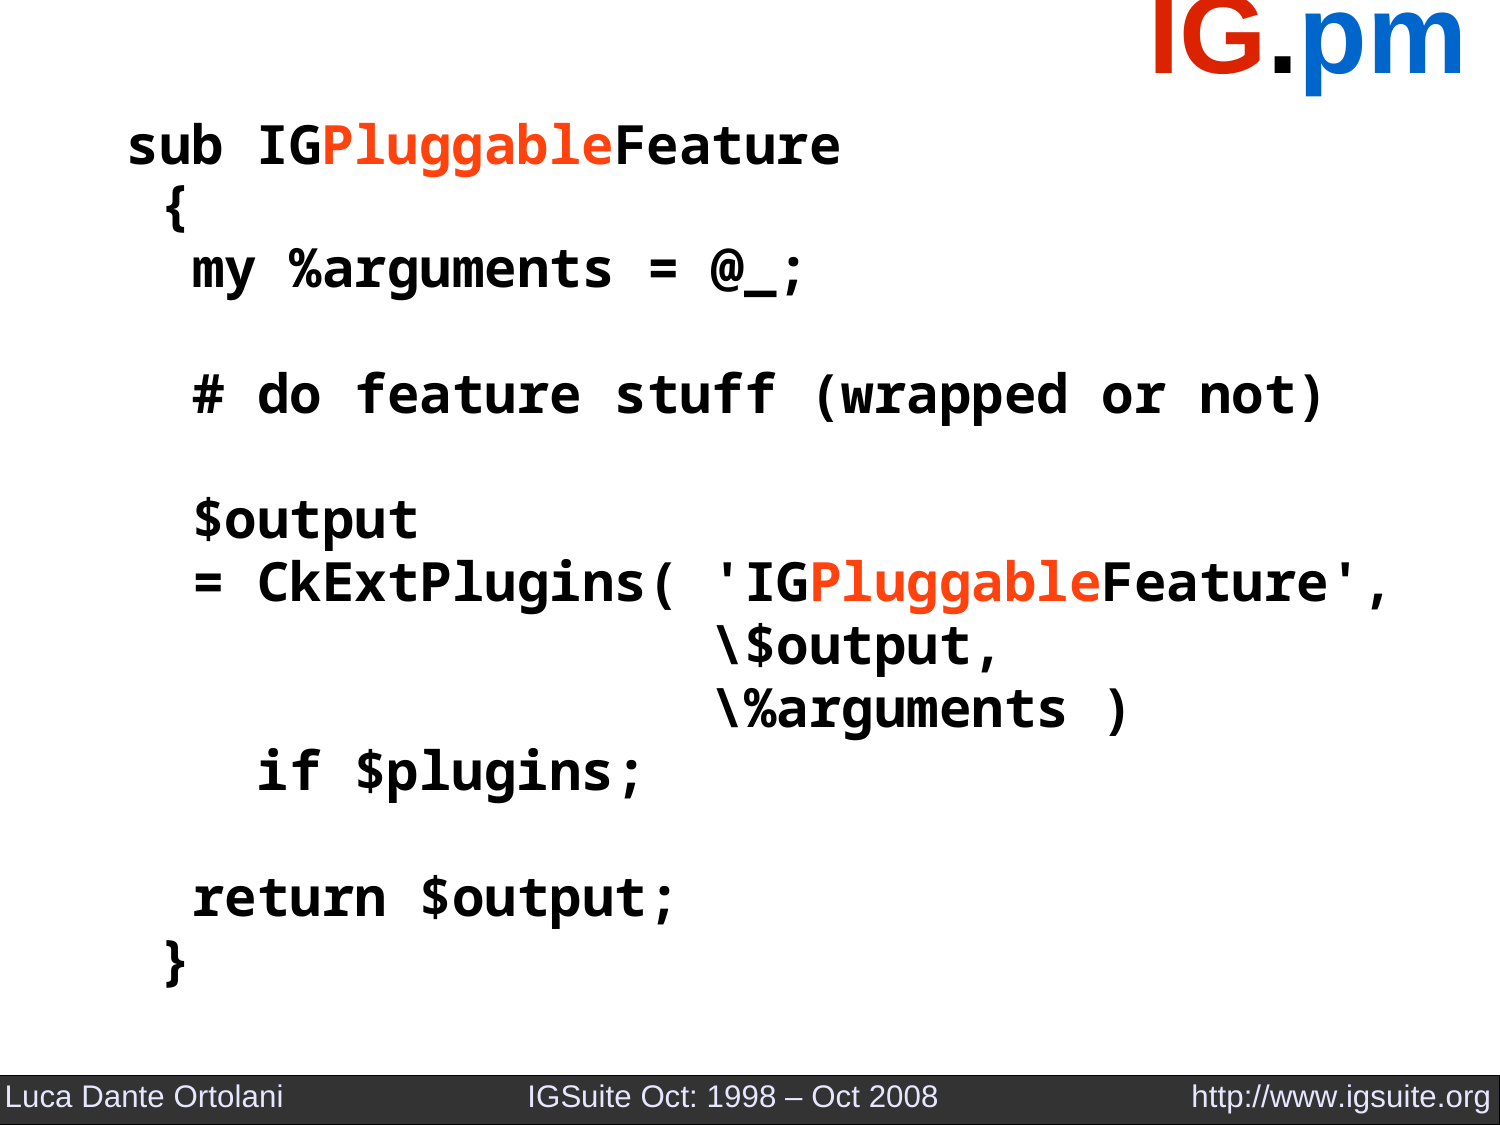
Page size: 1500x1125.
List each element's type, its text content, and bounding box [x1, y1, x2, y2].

text_box sub IGPluggableFeature { my %arguments = @_; # do feature stuff (wrapped or not) $output = CkExtPlugins( 'IGPluggableFeature', \$output, \%arguments ) if $plugins; return $output; } [112, 118, 1500, 910]
text_box IG.pm [1116, 0, 1500, 141]
text_box Luca Dante Ortolani IGSuite Oct: 1998 – Oct 2008 http://www.igsuite.org [0, 1075, 1500, 1125]
